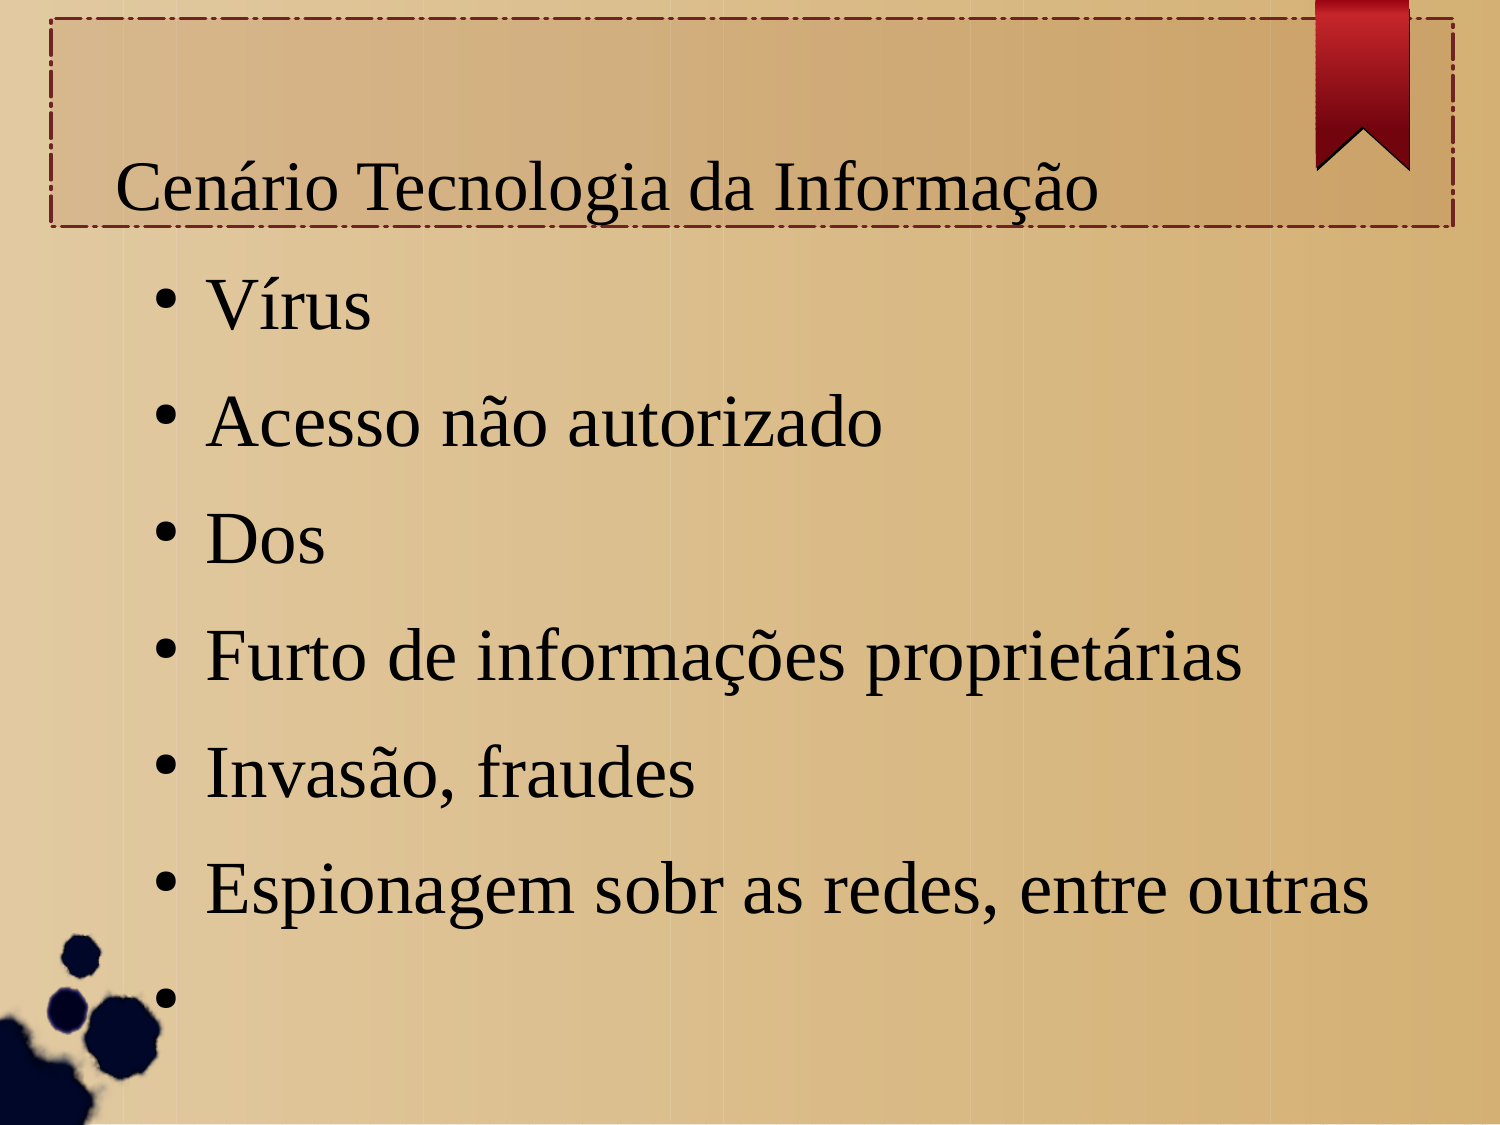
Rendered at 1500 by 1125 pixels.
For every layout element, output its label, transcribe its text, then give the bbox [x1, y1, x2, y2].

text_box Vírus Acesso não autorizado Dos Furto de informações proprietárias Invasão, fraudes Espionagem sobr as redes, entre outras [135, 254, 1500, 1051]
title Cenário Tecnologia da Informação [74, 20, 1313, 233]
